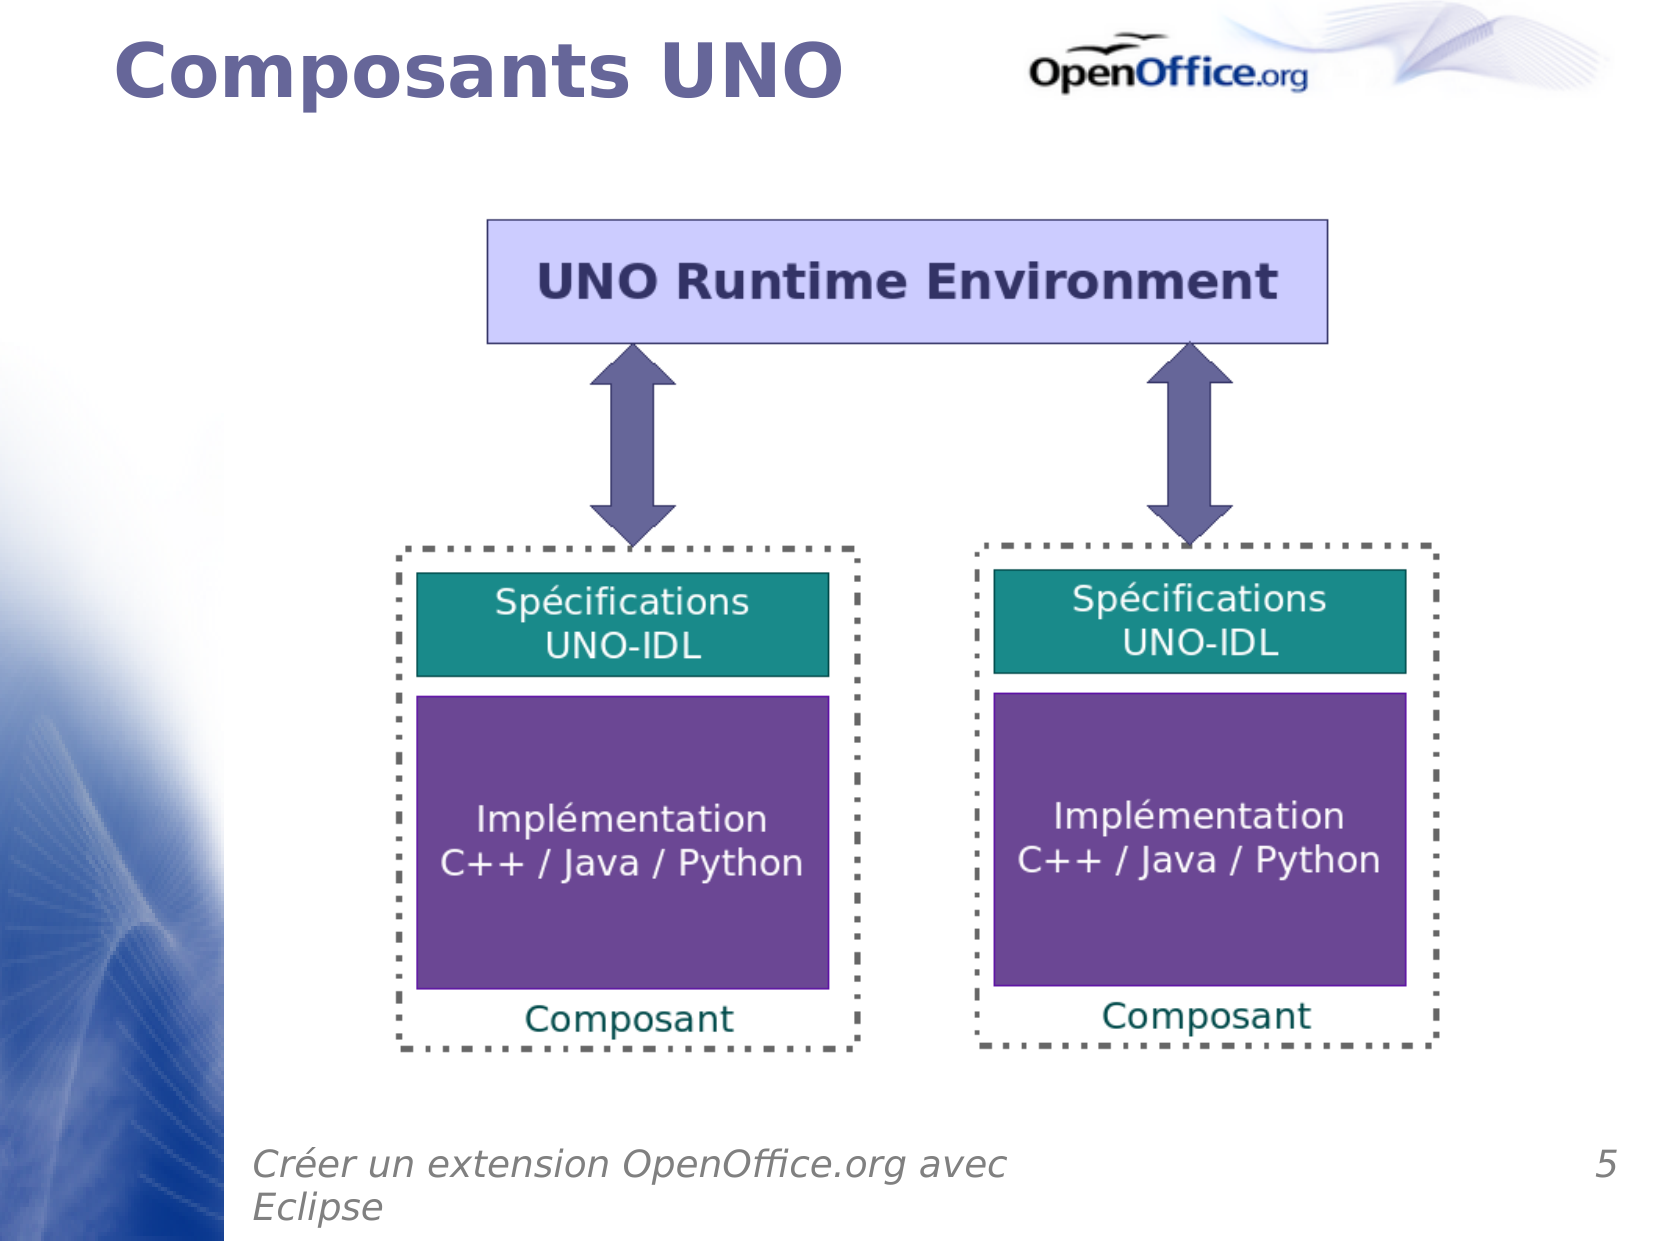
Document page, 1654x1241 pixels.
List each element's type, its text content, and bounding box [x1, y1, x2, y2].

picture [354, 196, 1471, 1093]
picture [1014, 0, 1619, 100]
title Composants UNO [24, 15, 987, 129]
picture [0, 0, 224, 1241]
